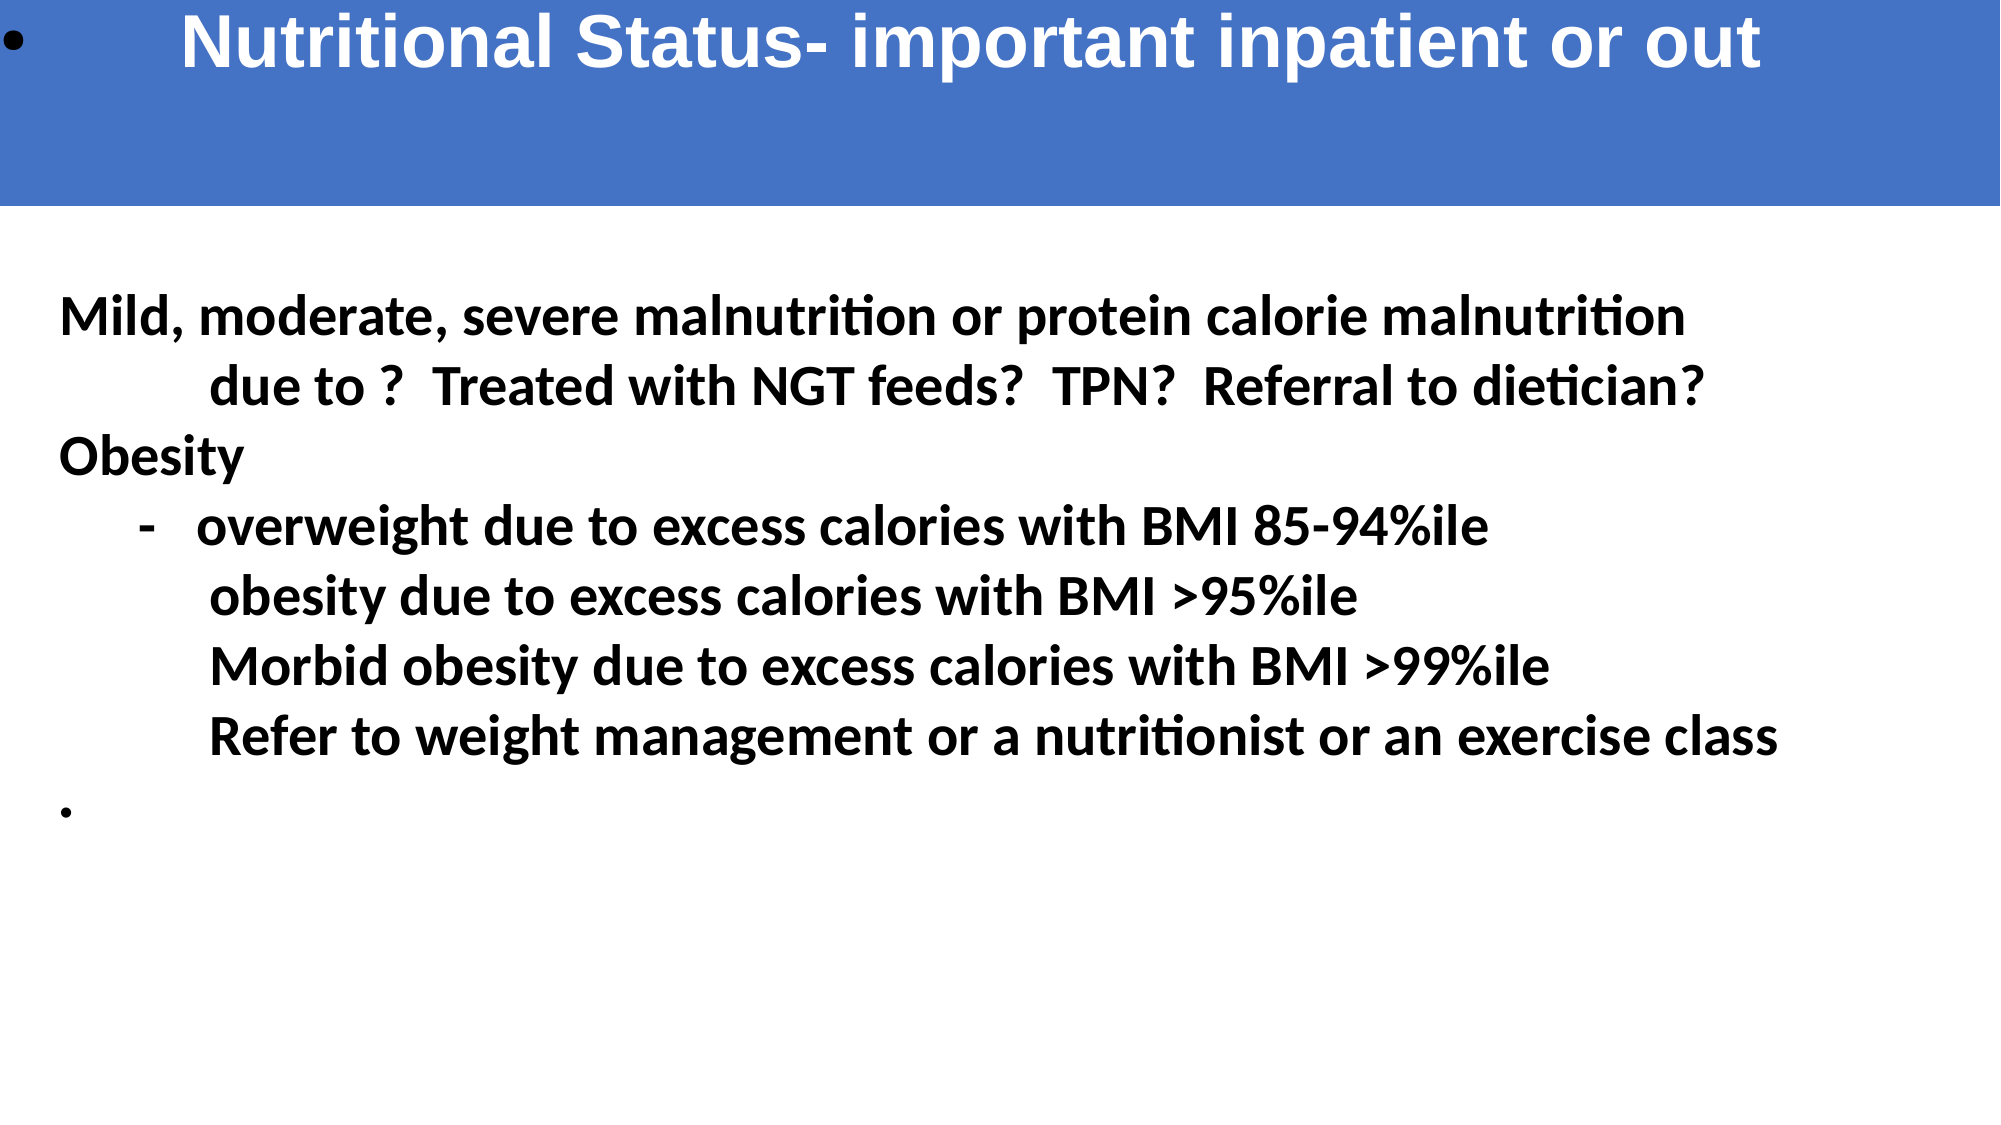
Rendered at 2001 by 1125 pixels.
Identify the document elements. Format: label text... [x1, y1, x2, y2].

table_header Nutritional Status- important inpatient or out [0, 0, 2000, 206]
text_box Mild, moderate, severe malnutrition or protein calorie malnutrition due to ? Treated with NGT feeds? TPN? Referral to dietician? Obesity - overweight due to excess calories with BMI 85-94%ile obesity due to excess calories with BMI >95%ile Morbid obesity due to excess calories with BMI >99%ile Refer to weight management or a nutritionist or an exercise class [44, 269, 1813, 841]
